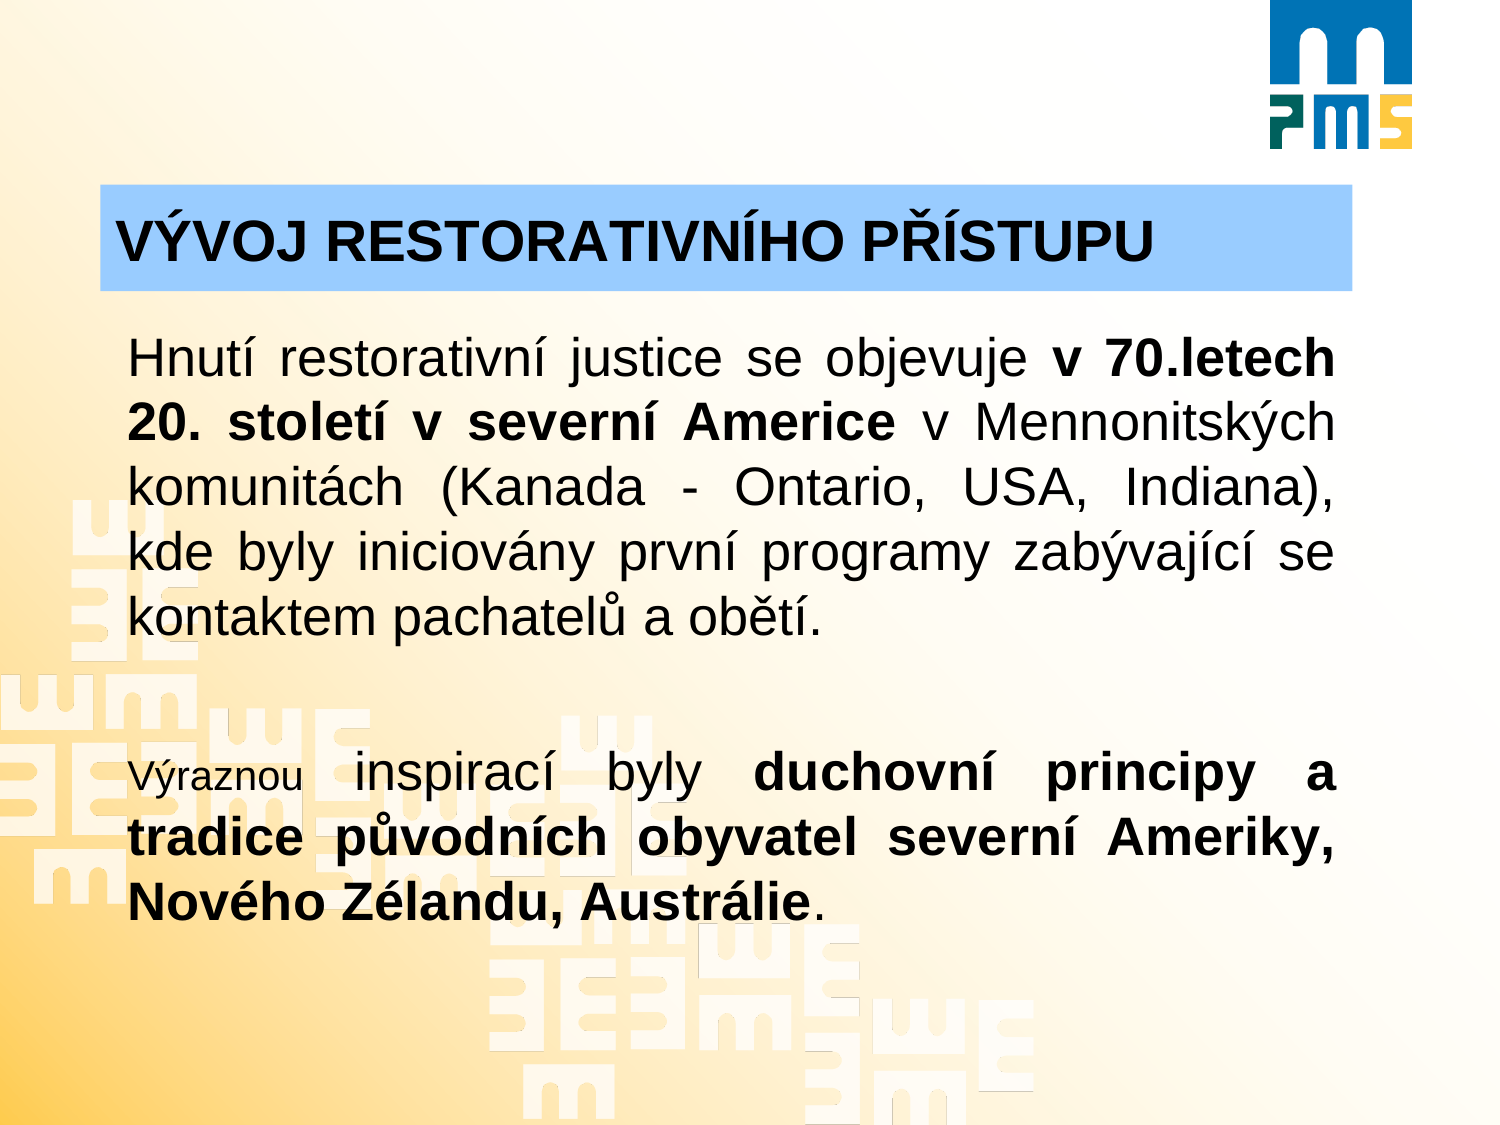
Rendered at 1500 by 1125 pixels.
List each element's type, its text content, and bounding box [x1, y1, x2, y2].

title VÝVOJ RESTORATIVNÍHO PŘÍSTUPU [100, 184, 1353, 292]
subtitle Hnutí restorativní justice se objevuje v 70.letech 20. století v severní Americe v Mennonitských komunitách (Kanada - Ontario, USA, Indiana), kde byly iniciovány první programy zabývající se kontaktem pachatelů a obětí. Výraznou inspirací byly duchovní principy a tradice původních obyvatel severní Ameriky, Nového Zélandu, Austrálie. [112, 314, 1353, 1024]
picture [0, 0, 1500, 1125]
